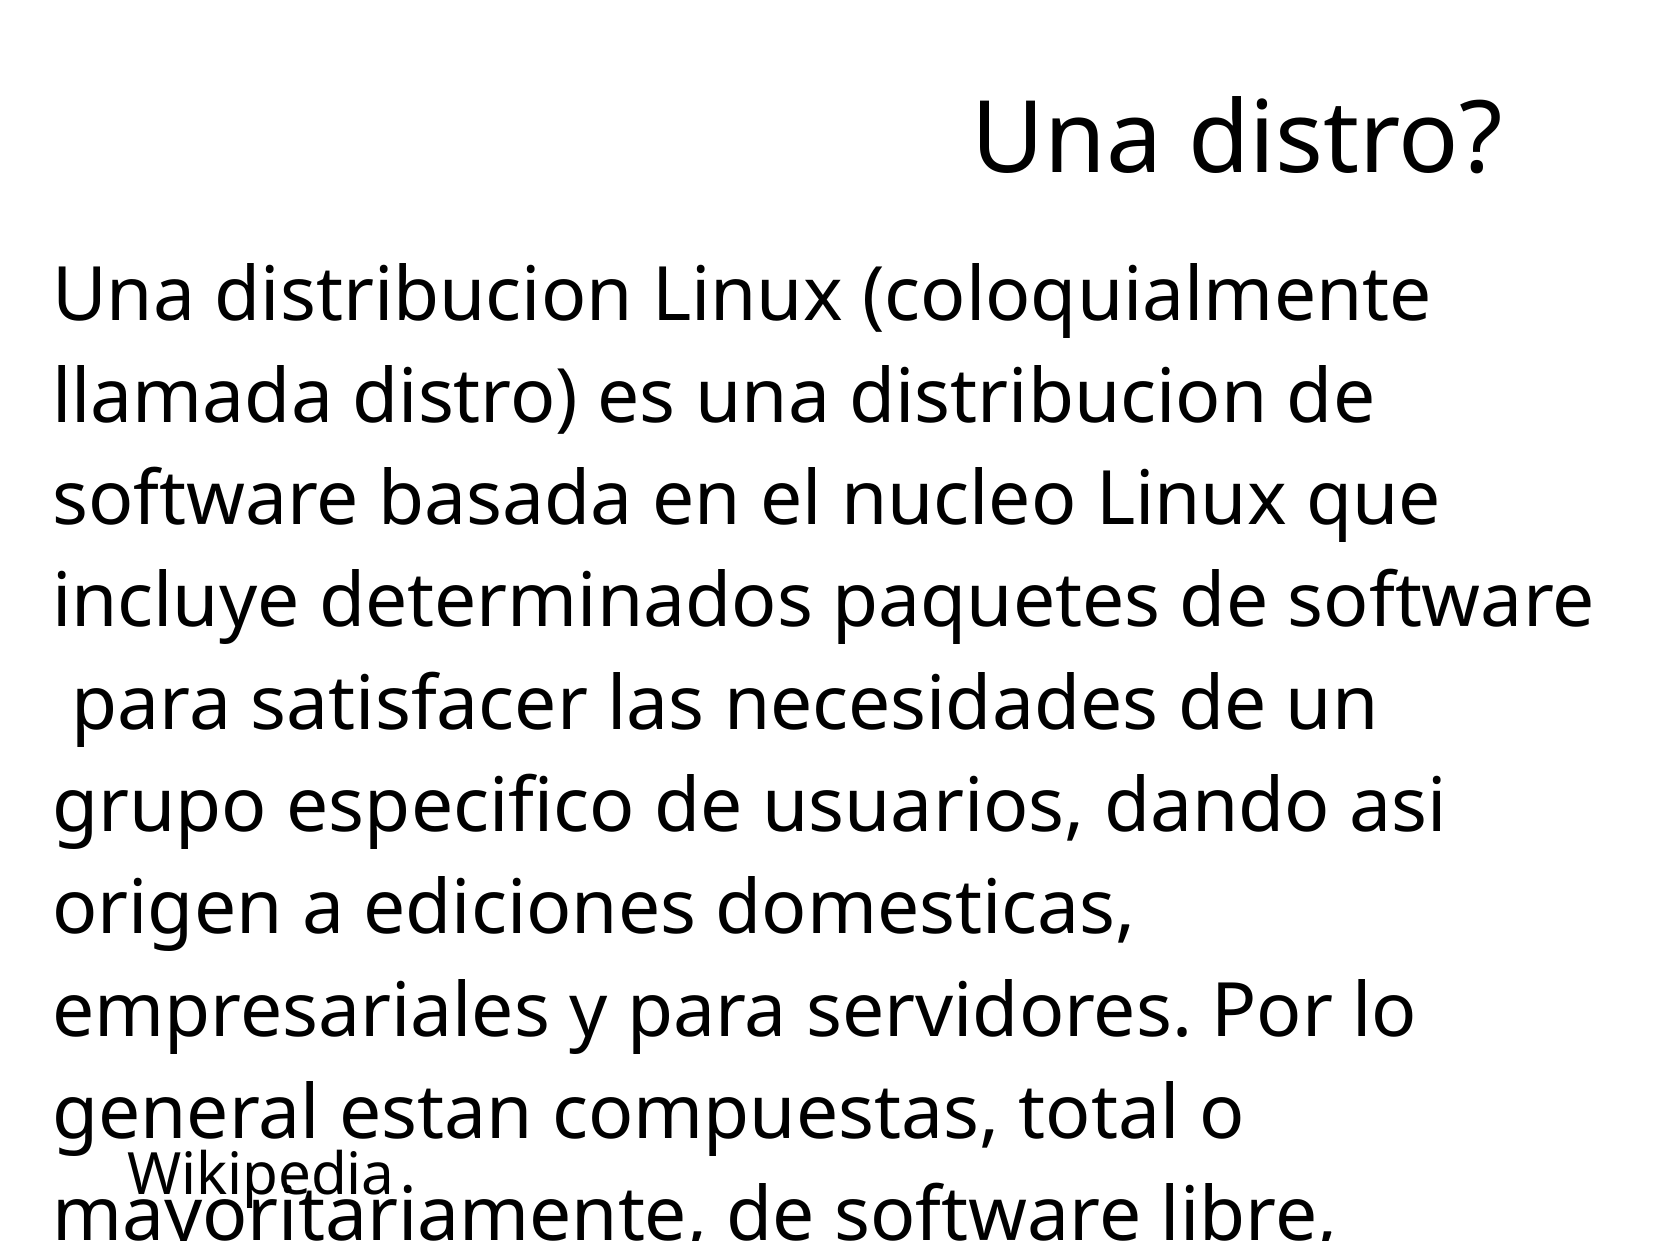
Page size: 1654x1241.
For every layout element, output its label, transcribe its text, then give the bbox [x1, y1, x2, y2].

text_box Wikipedia [112, 1125, 379, 1206]
title Una distro? [862, 37, 1613, 230]
text_box Una distribucion Linux (coloquialmente llamada distro) es una distribucion de software basada en el nucleo Linux que incluye determinados paquetes de software para satisfacer las necesidades de un grupo especifico de usuarios, dando asi origen a ediciones domesticas, empresariales y para servidores. Por lo general estan compuestas, total o mayoritariamente, de software libre, aunque a menudo incorporan aplicaciones o controladores propietarios. [37, 232, 1613, 1088]
